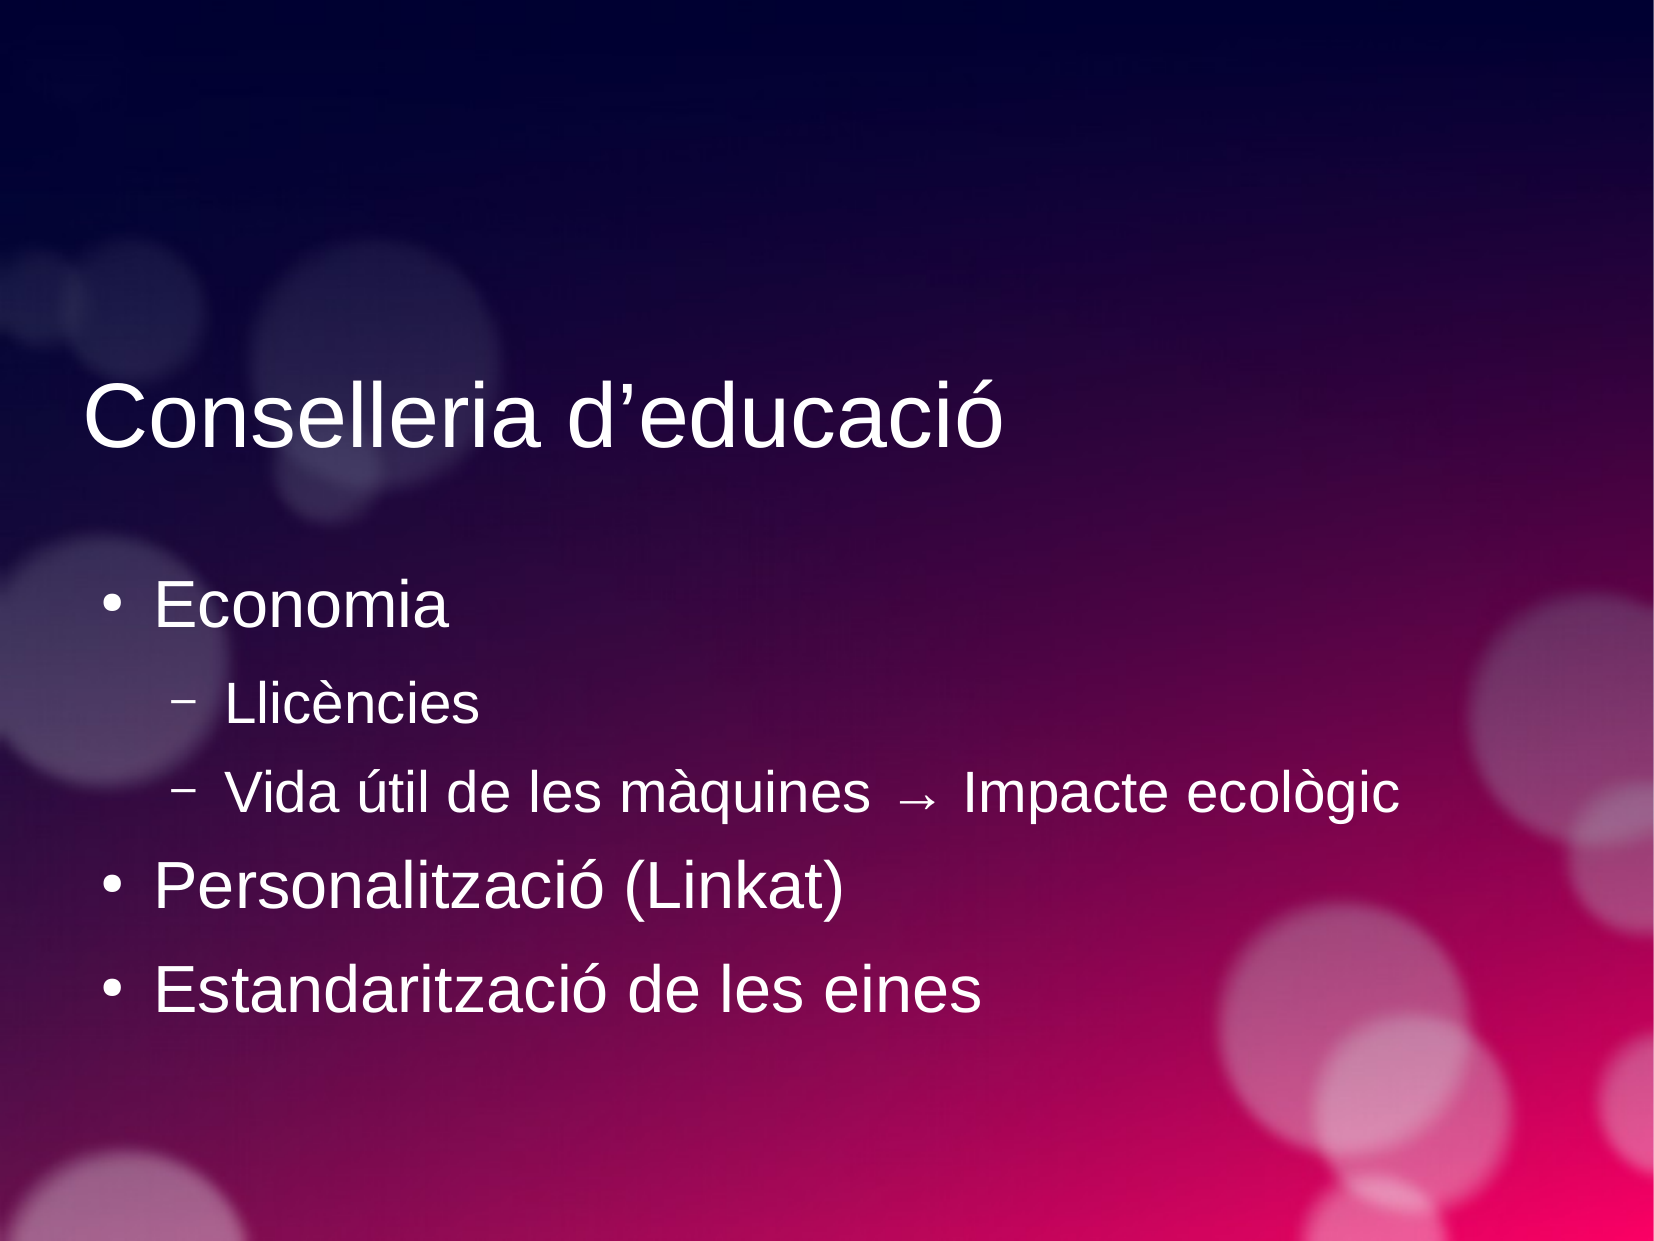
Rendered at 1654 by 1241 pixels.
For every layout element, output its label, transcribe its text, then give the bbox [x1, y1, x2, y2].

picture [0, 0, 1654, 1241]
title Conselleria d’educació [82, 312, 1571, 520]
list Economia Llicències Vida útil de les màquines → Impacte ecològic Personalització (Linkat) Estandarització de les eines [82, 566, 1571, 1146]
